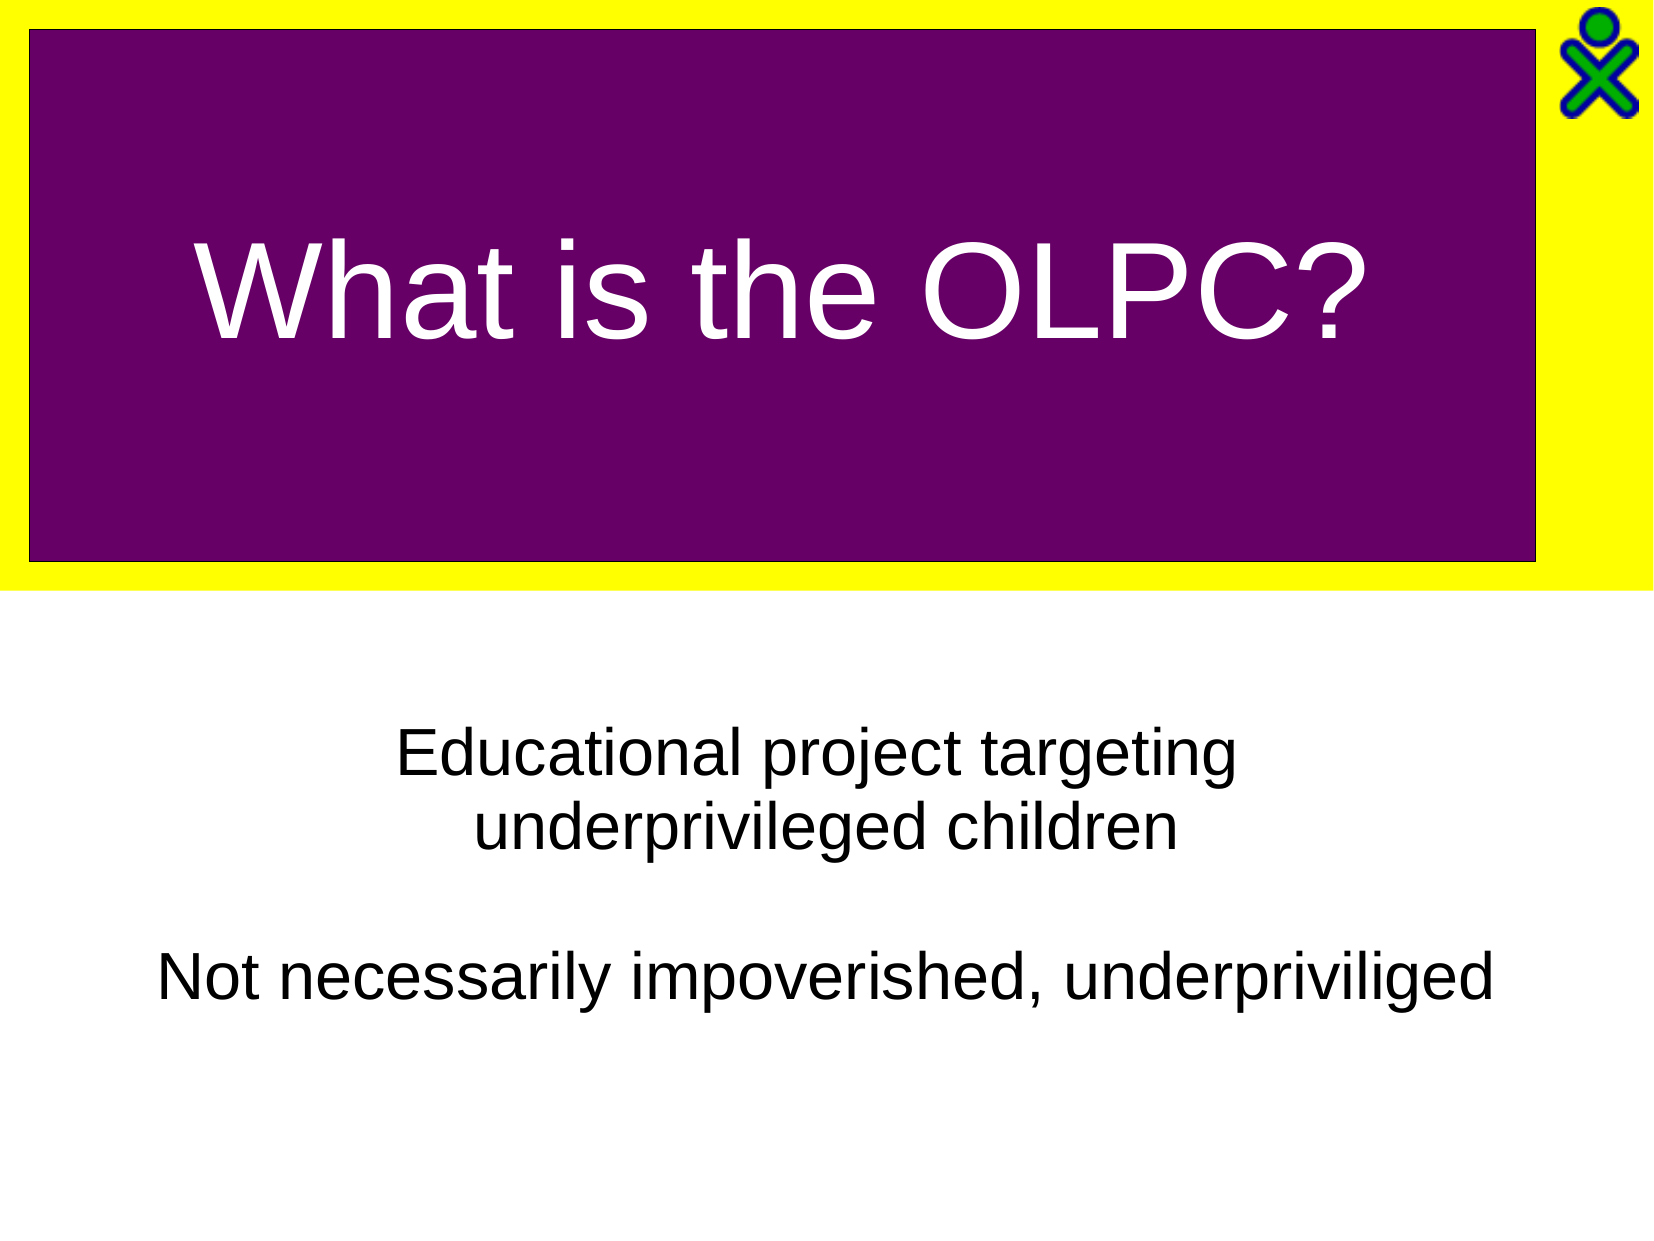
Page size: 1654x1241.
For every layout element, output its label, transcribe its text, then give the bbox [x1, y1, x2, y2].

subtitle Educational project targeting underprivileged children Not necessarily impoverished, underpriviliged [82, 627, 1571, 1102]
title What is the OLPC? [59, 56, 1506, 525]
picture [1559, 7, 1639, 119]
